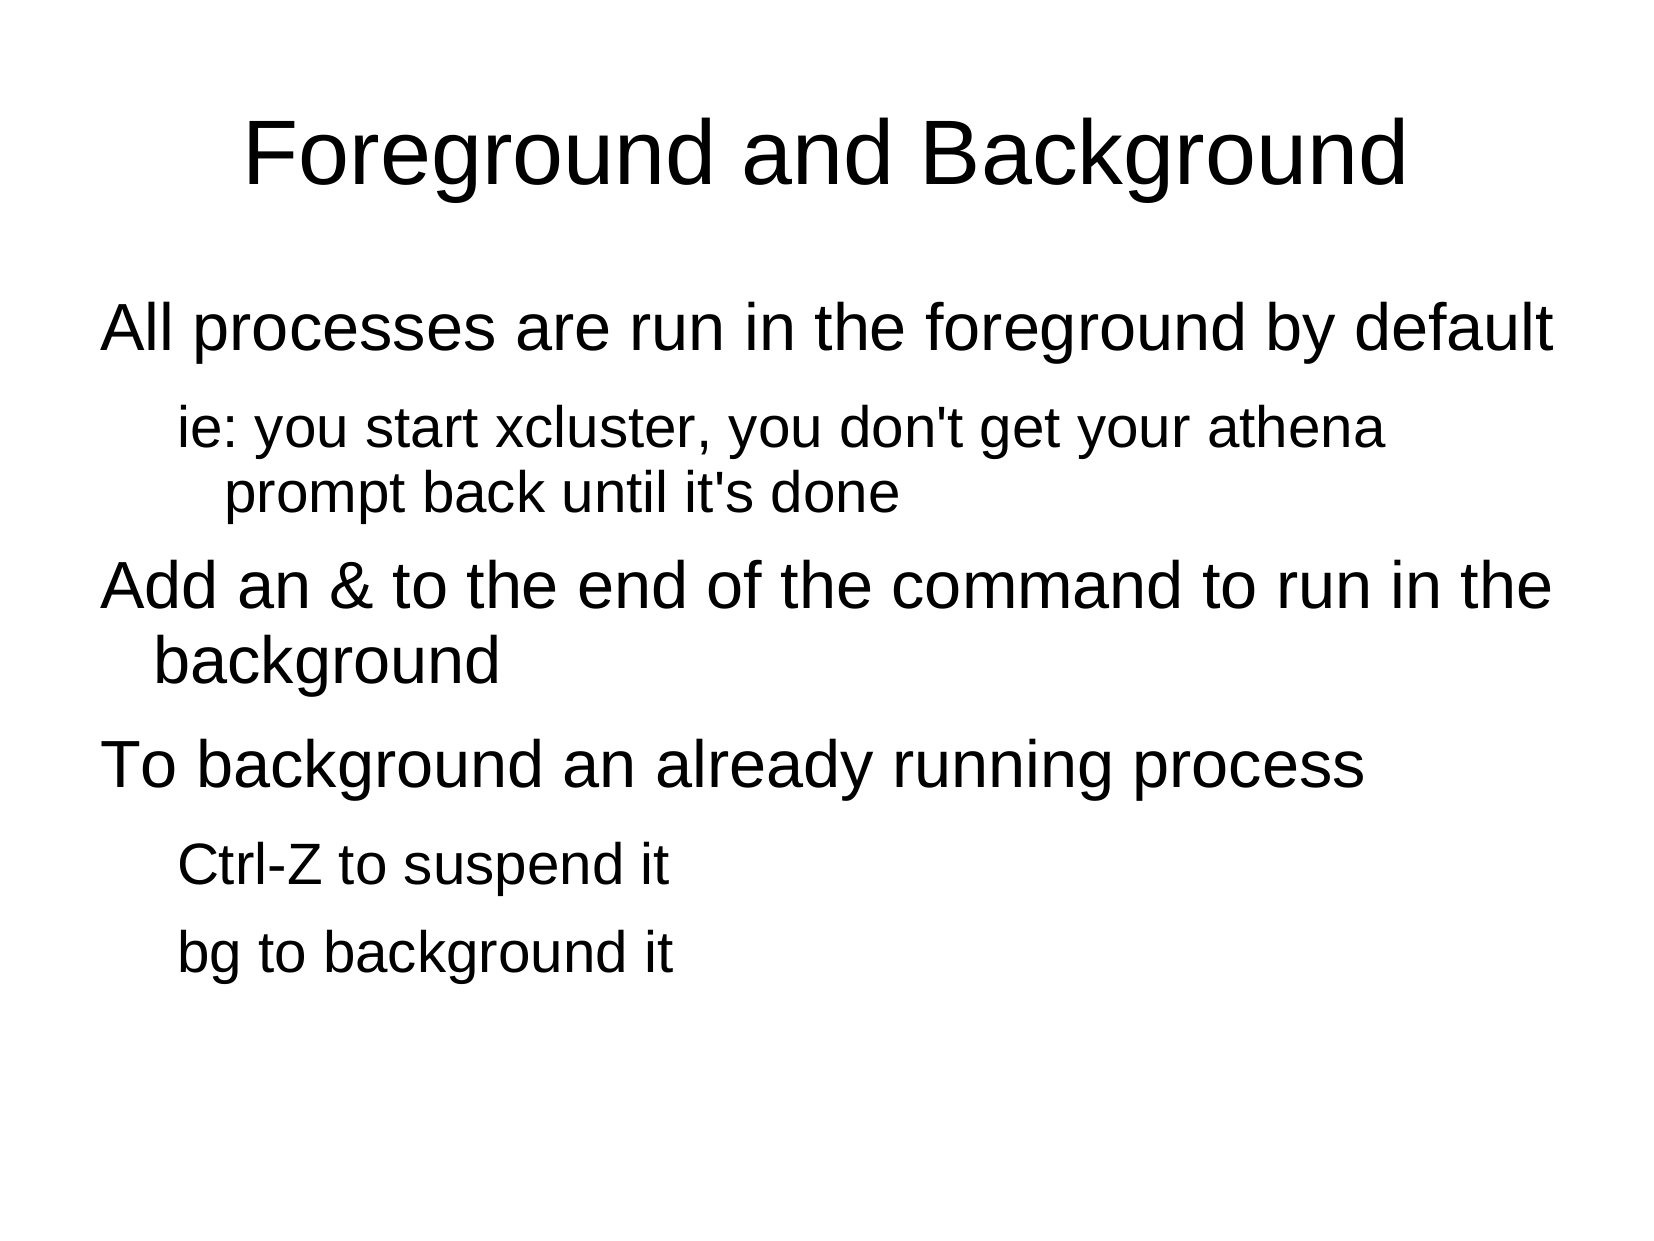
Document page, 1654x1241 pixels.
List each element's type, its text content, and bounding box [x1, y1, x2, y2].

title Foreground and Background [82, 49, 1571, 257]
list All processes are run in the foreground by default ie: you start xcluster, you don't get your athena prompt back until it's done Add an & to the end of the command to run in the background To background an already running process Ctrl-Z to suspend it bg to background it [82, 290, 1571, 1109]
